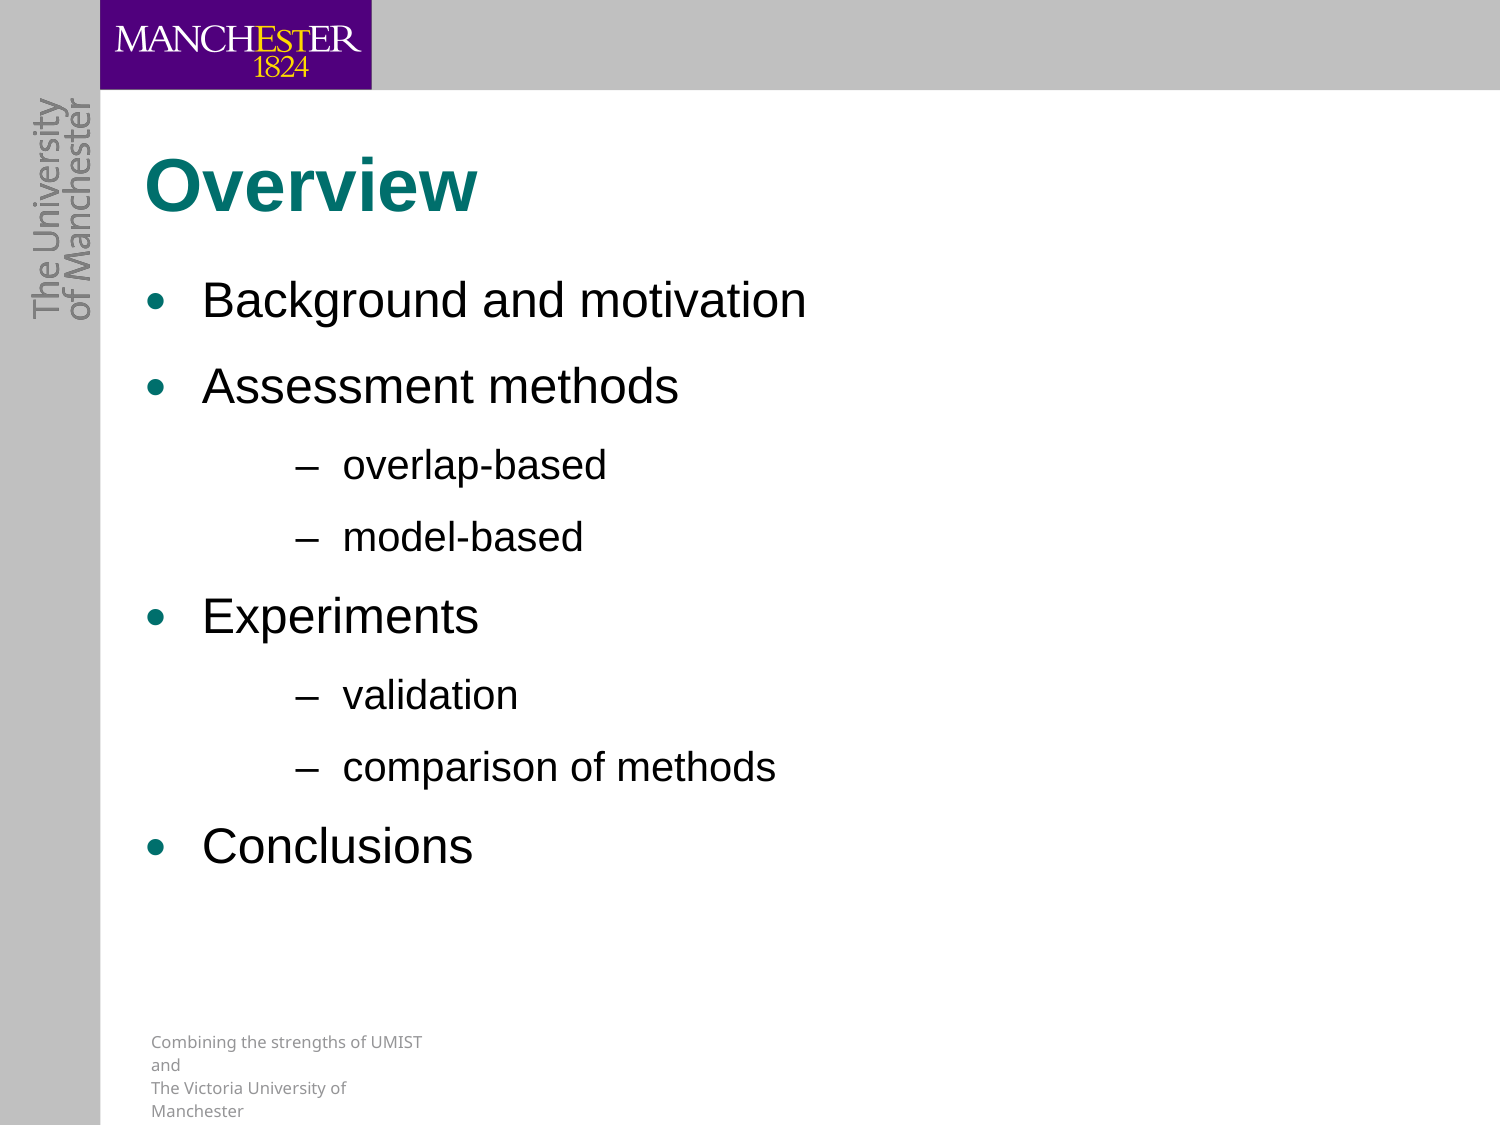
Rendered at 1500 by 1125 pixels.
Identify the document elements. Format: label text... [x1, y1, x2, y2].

list Background and motivation Assessment methods overlap-based model-based Experiments validation comparison of methods Conclusions [130, 259, 1407, 1012]
picture [0, 0, 372, 320]
title Overview [129, 120, 1406, 251]
